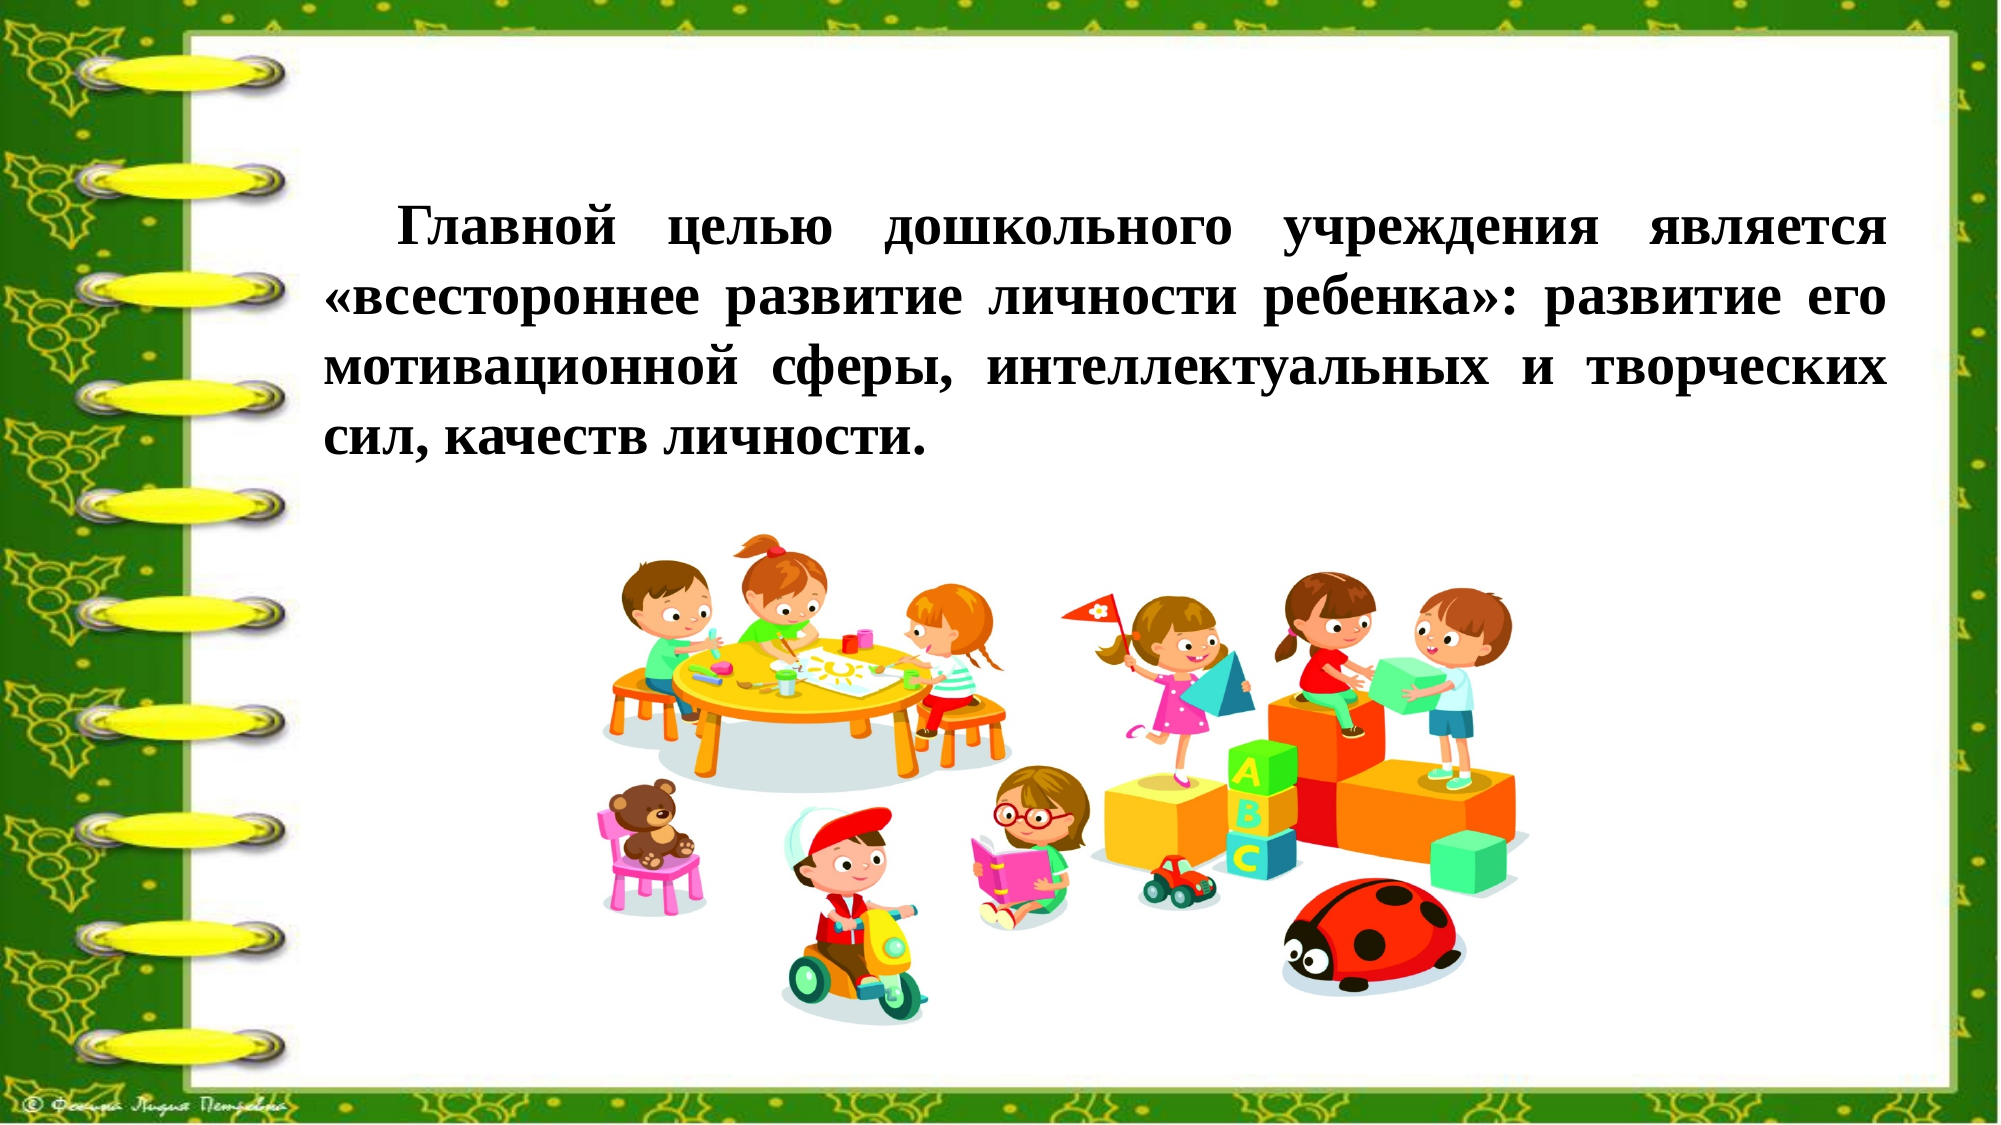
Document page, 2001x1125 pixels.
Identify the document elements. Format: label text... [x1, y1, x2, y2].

text_box Главной целью дошкольного учреждения является «всестороннее развитие личности ребенка»: развитие его мотивационной сферы, интеллектуальных и творческих сил, качеств личности. [308, 178, 1904, 544]
picture [0, 0, 2000, 1125]
